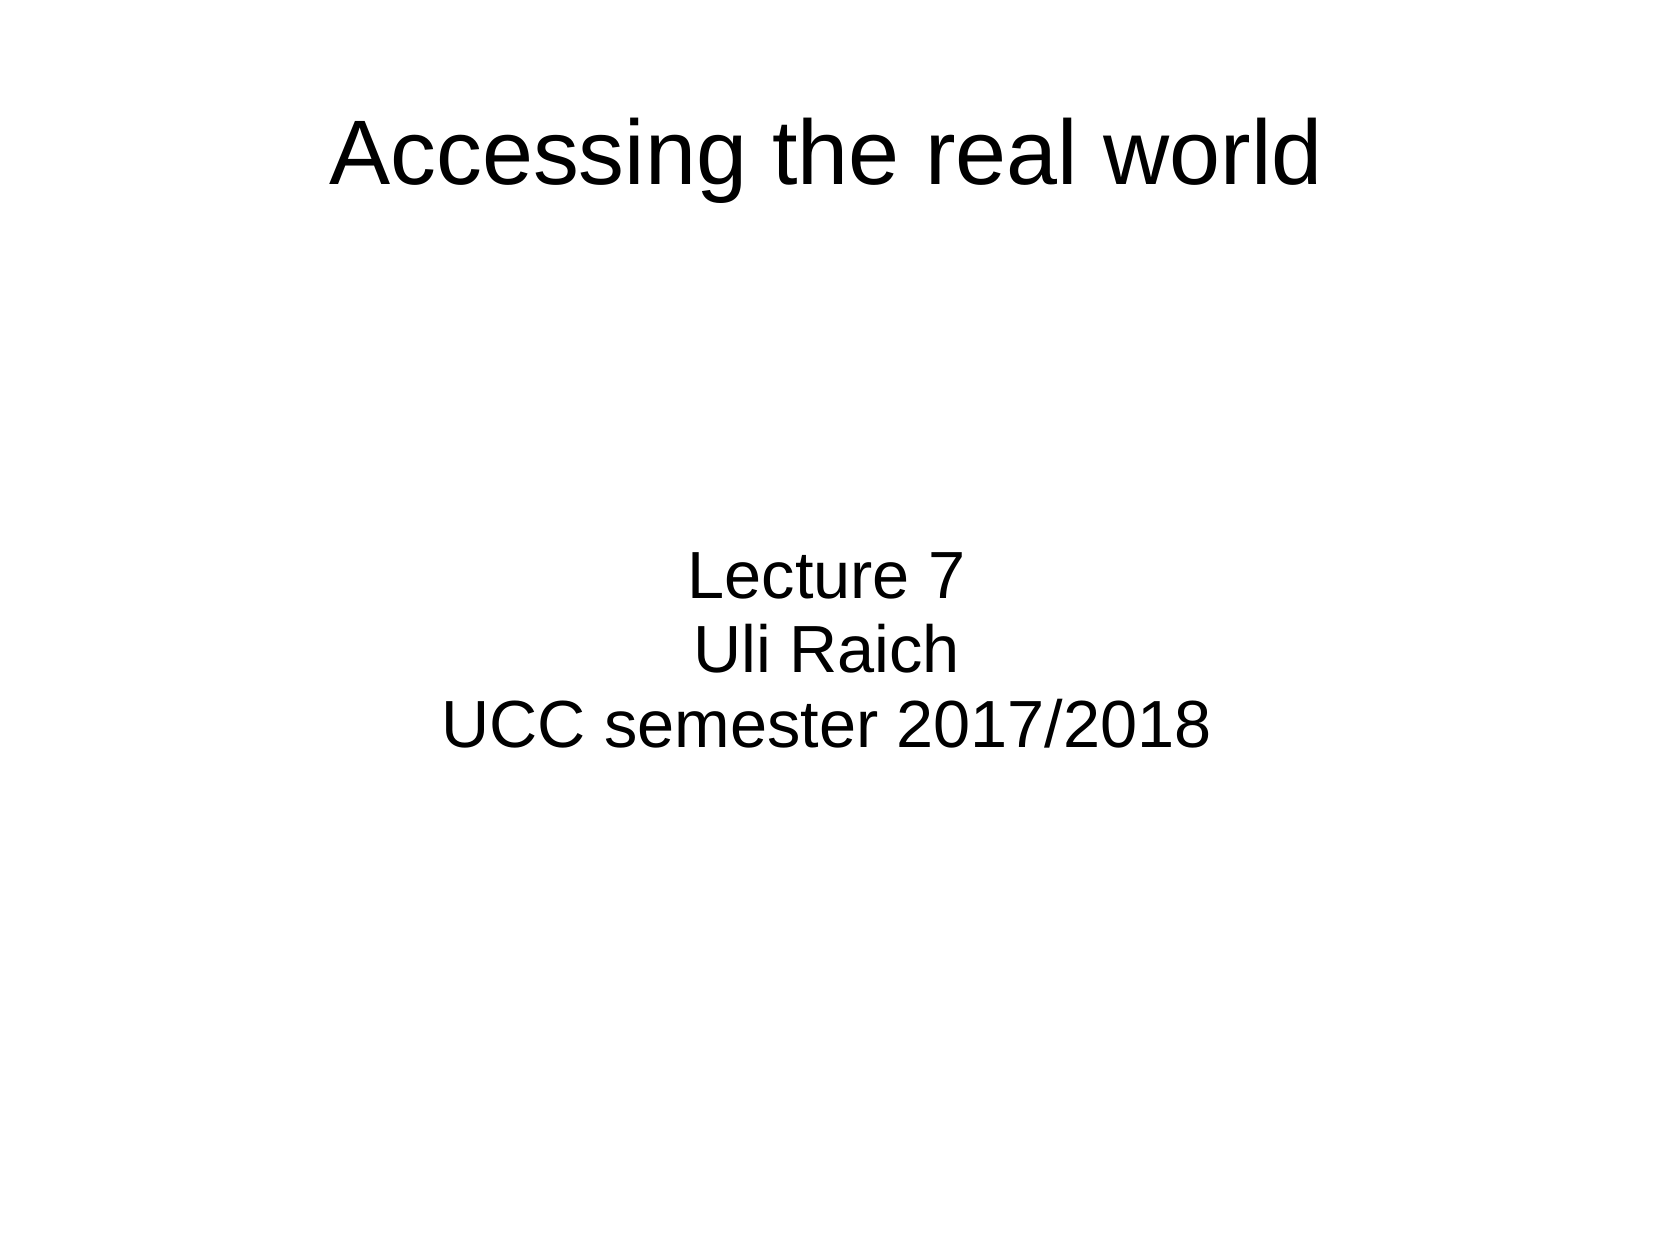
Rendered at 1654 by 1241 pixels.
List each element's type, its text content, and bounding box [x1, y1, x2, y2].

subtitle Lecture 7 Uli Raich UCC semester 2017/2018 [82, 290, 1571, 1010]
title Accessing the real world [82, 49, 1571, 257]
